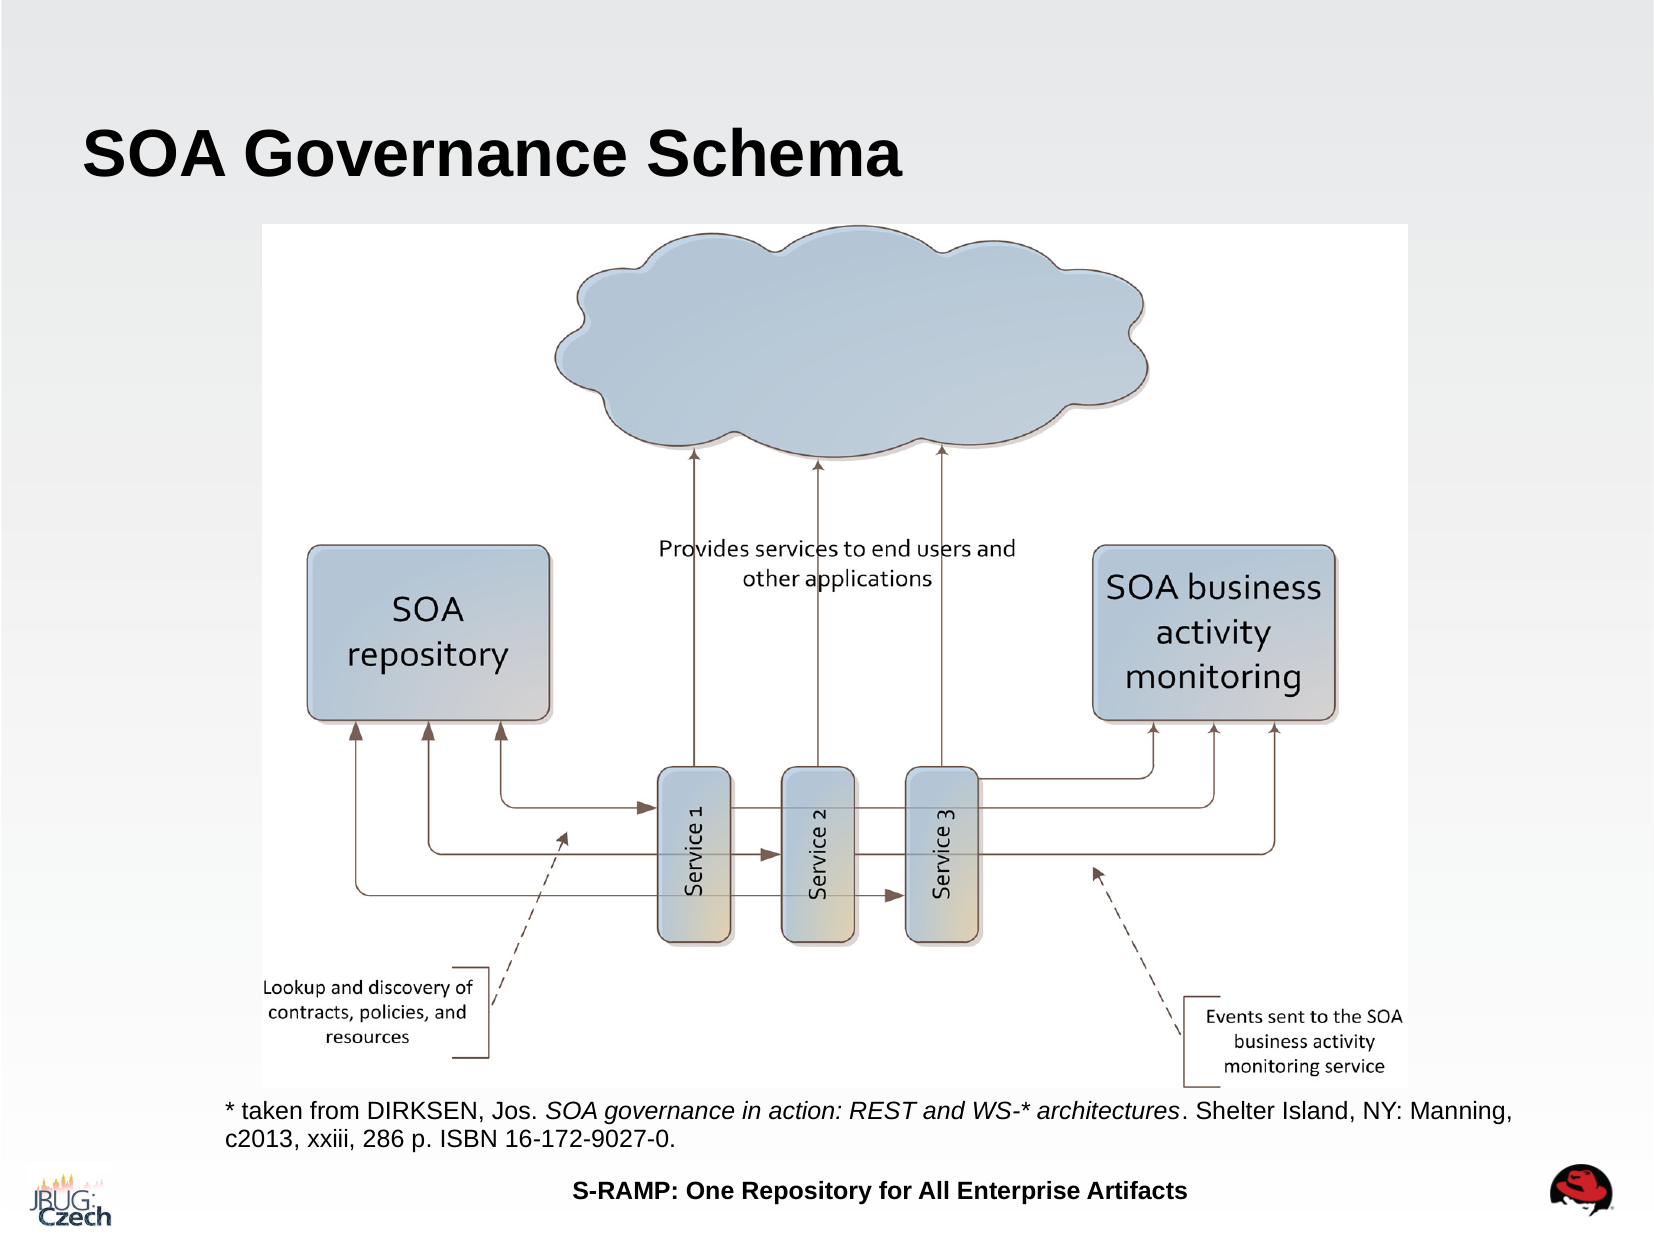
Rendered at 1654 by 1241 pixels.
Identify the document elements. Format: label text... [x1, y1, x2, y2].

picture [1, 0, 1654, 1241]
title SOA Governance Schema [82, 49, 1571, 257]
title * taken from DIRKSEN, Jos. SOA governance in action: REST and WS-* architectures. Shelter Island, NY: Manning, c2013, xxiii, 286 p. ISBN 16-172-9027-0. [225, 1087, 1576, 1163]
